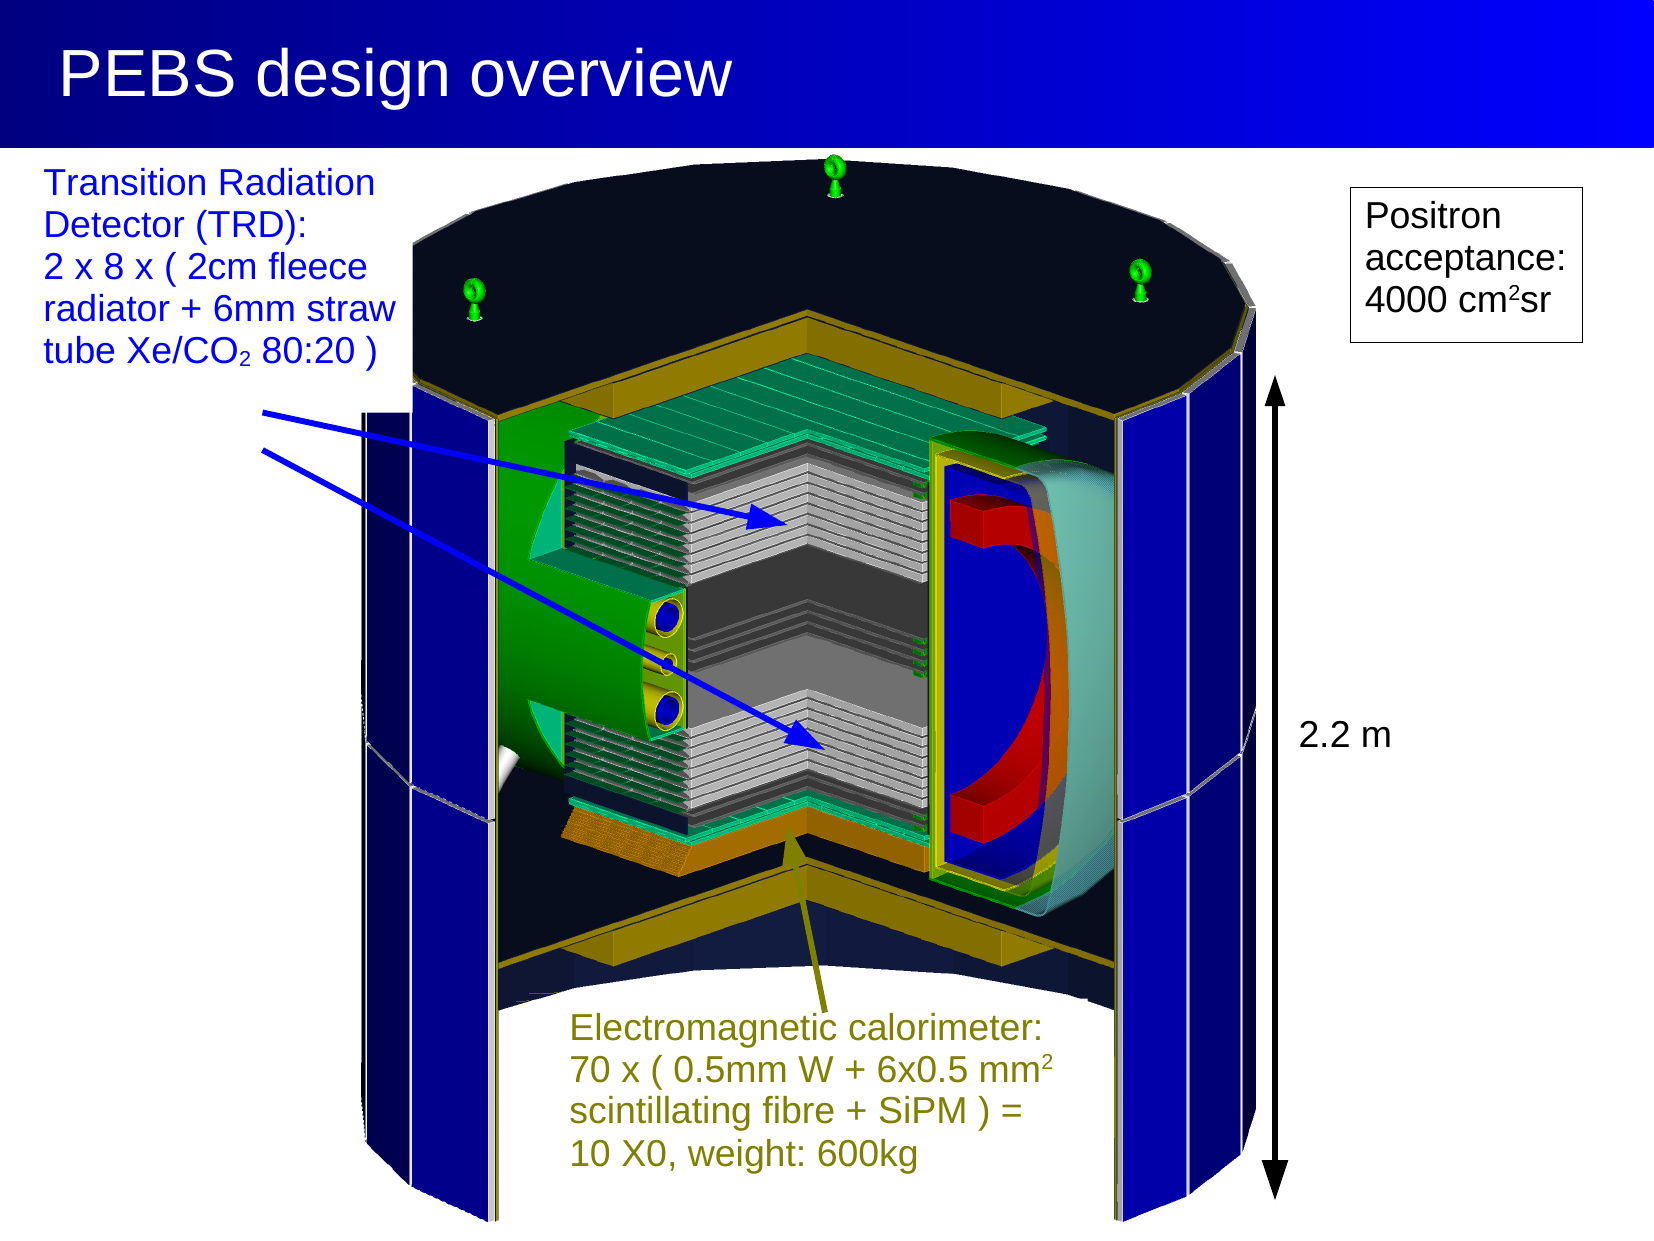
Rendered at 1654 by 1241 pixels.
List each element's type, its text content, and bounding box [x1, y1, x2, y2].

title PEBS design overview [0, 0, 1654, 148]
text_box 2.2 m [1283, 706, 1408, 764]
text_box Electromagnetic calorimeter: 70 x ( 0.5mm W + 6x0.5 mm2 scintillating fibre + SiPM ) = 10 X0, weight: 600kg [554, 998, 1088, 1201]
text_box Transition Radiation Detector (TRD): 2 x 8 x ( 2cm fleece radiator + 6mm straw tube Xe/CO2 80:20 ) [28, 154, 413, 413]
text_box Positron acceptance: 4000 cm2sr [1350, 187, 1583, 343]
picture [337, 150, 1276, 1231]
